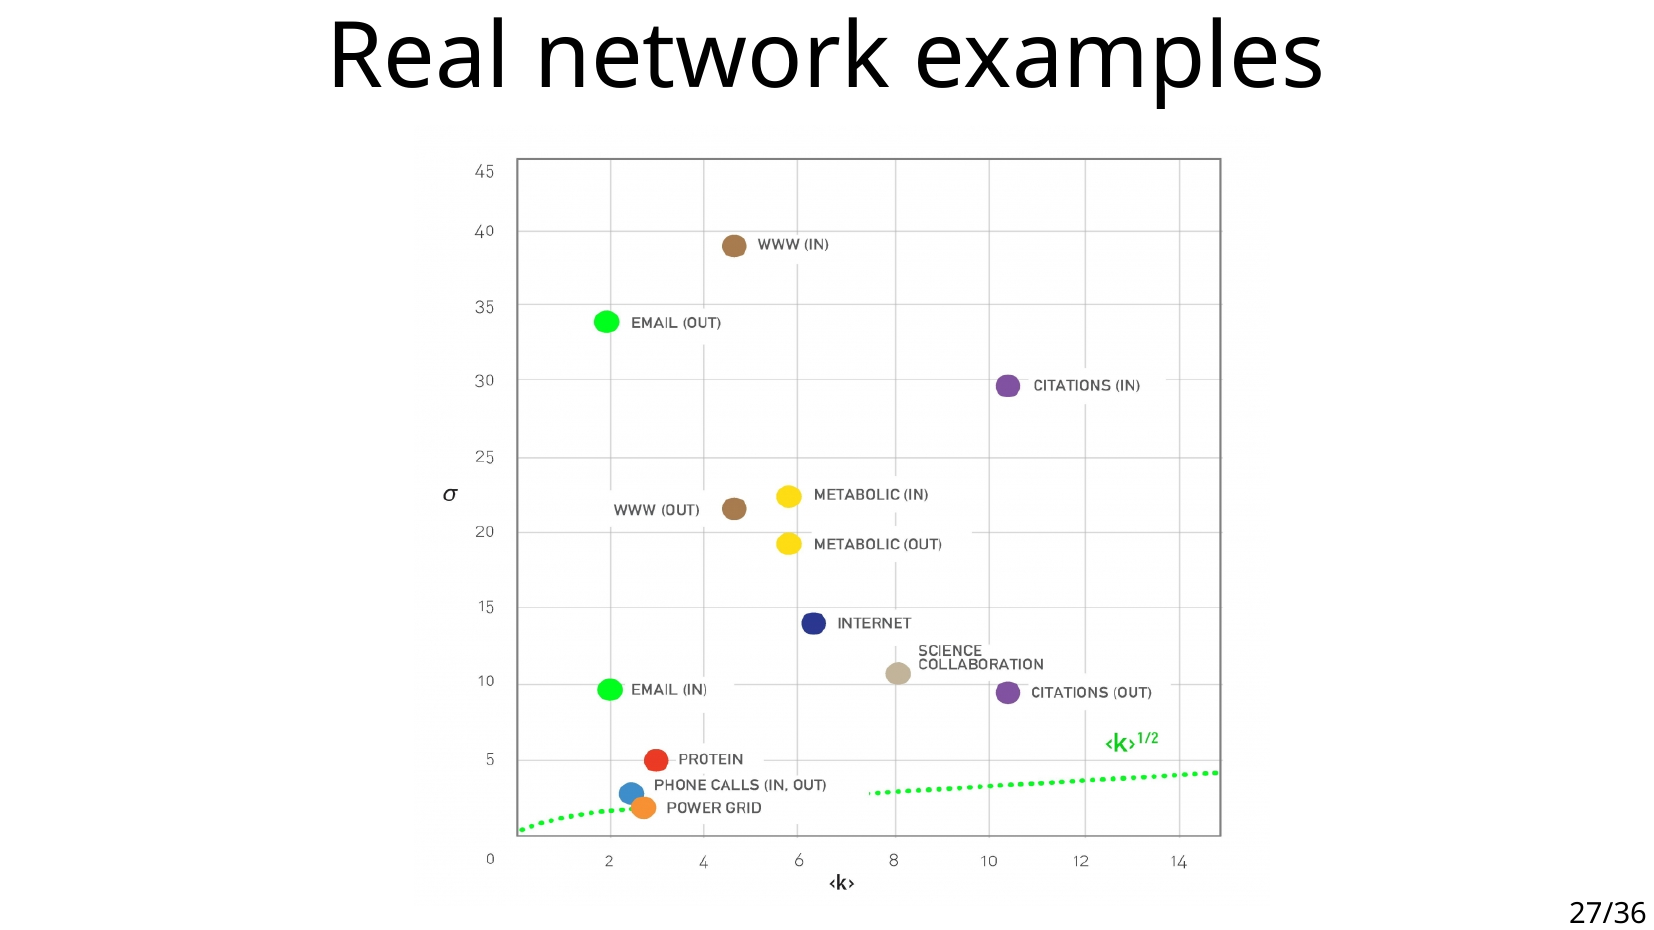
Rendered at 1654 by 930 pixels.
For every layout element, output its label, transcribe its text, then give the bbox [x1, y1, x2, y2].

title Real network examples [82, 0, 1571, 117]
picture [414, 125, 1270, 906]
